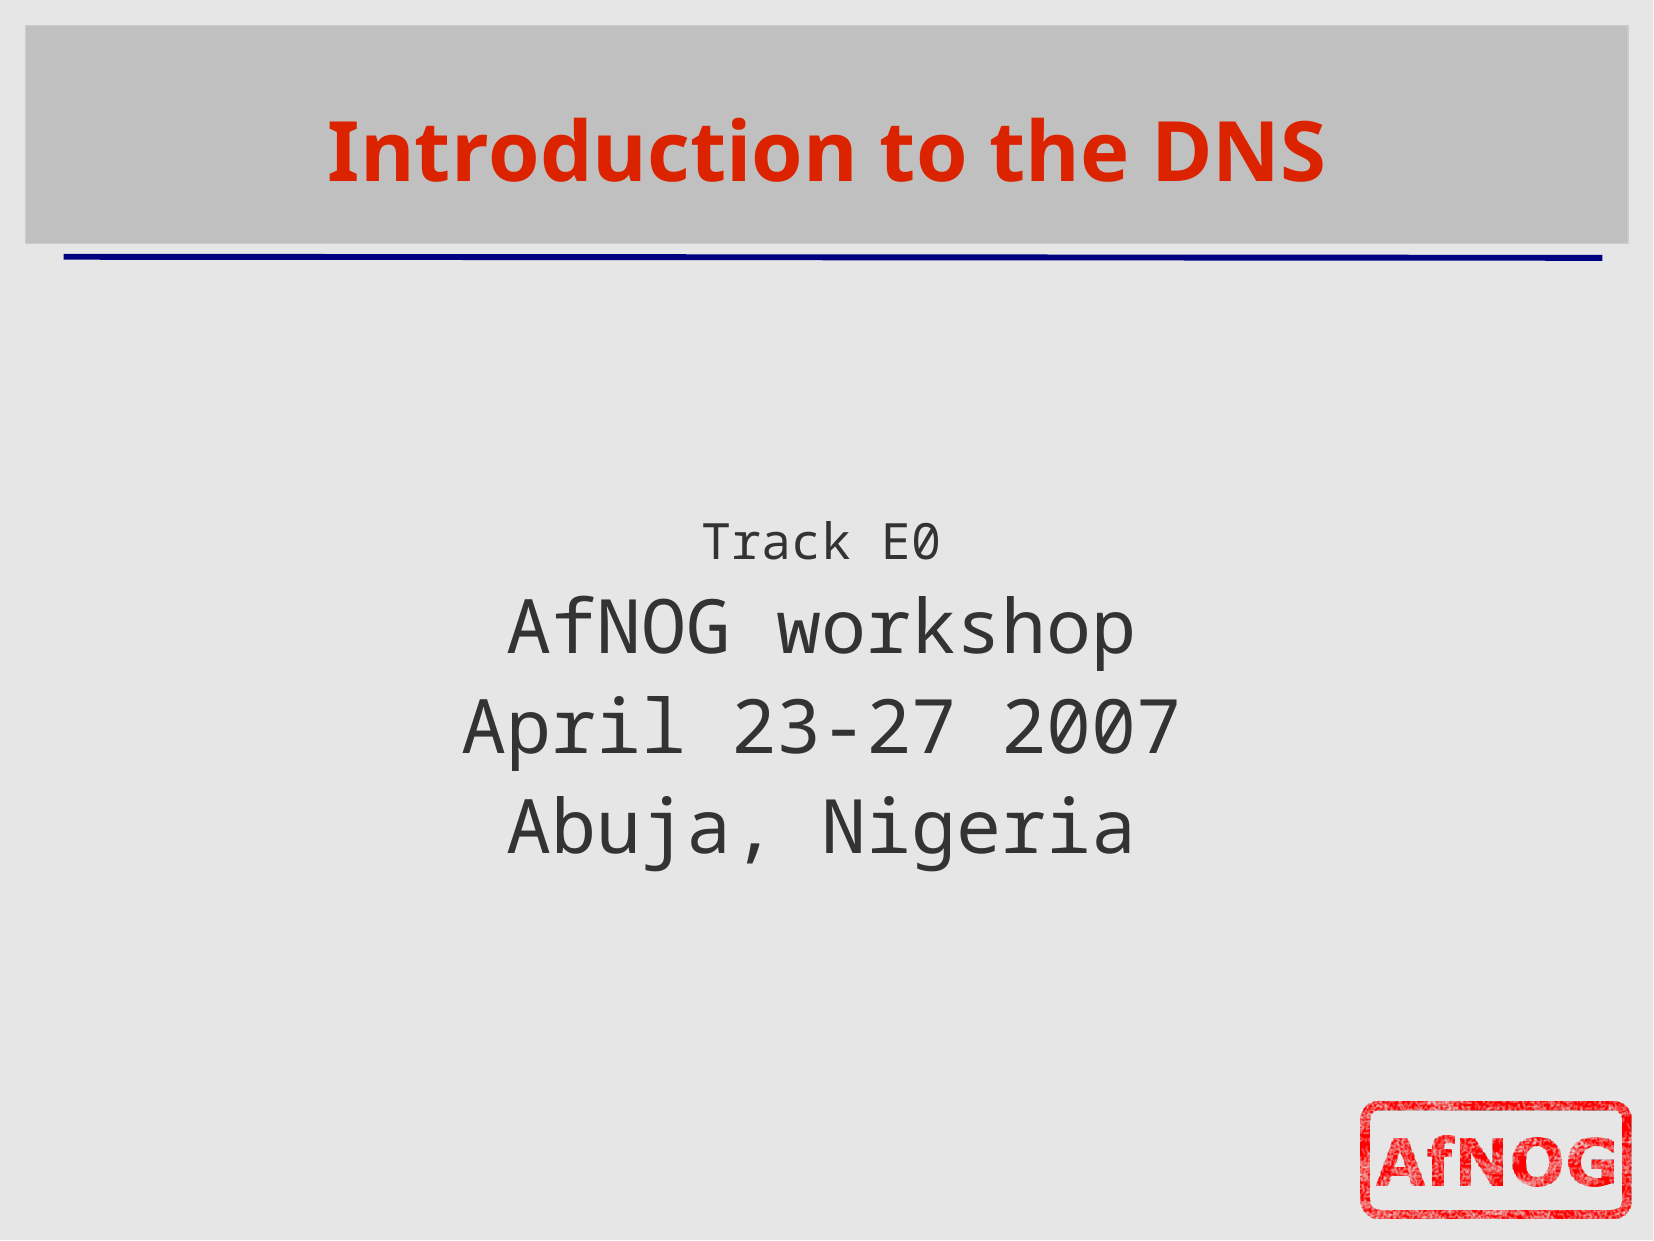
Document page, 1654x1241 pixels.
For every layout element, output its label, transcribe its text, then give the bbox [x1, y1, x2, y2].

title Introduction to the DNS [121, 46, 1534, 254]
subtitle Track E0 AfNOG workshop April 23-27 2007 Abuja, Nigeria [84, 294, 1524, 1118]
picture [1360, 1100, 1632, 1219]
